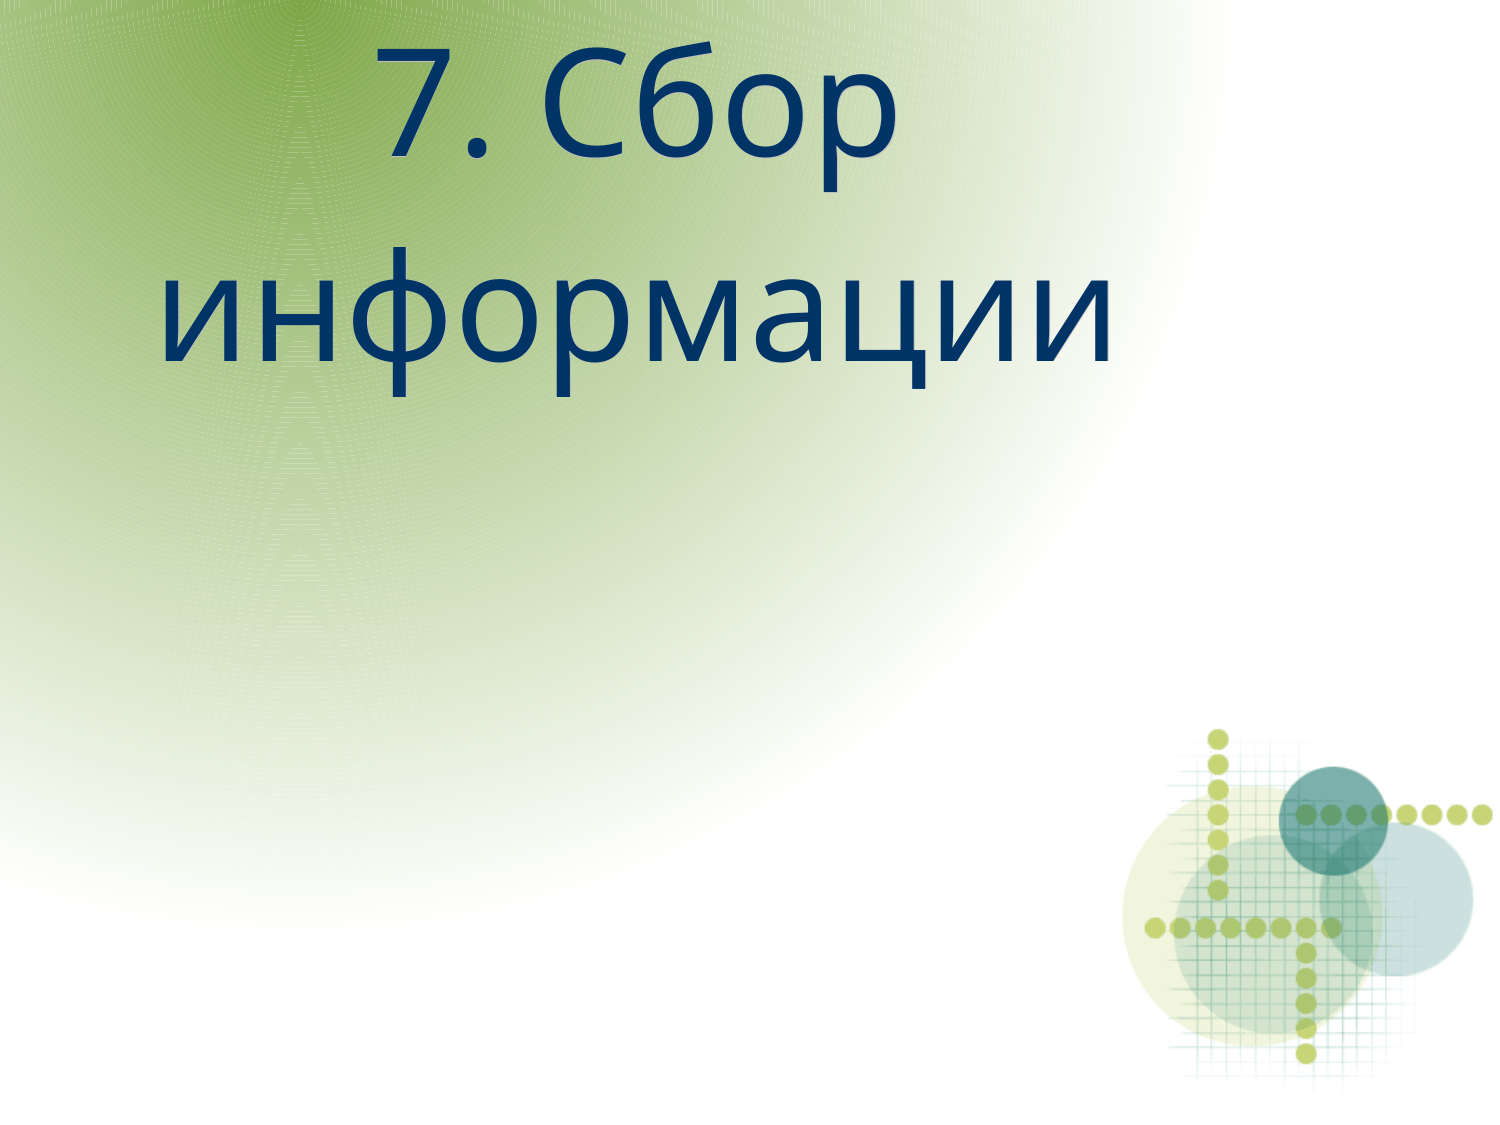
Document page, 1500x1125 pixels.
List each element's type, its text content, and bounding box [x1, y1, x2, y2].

picture [1110, 718, 1500, 1098]
title 7. Сбор информации [0, 35, 1276, 413]
